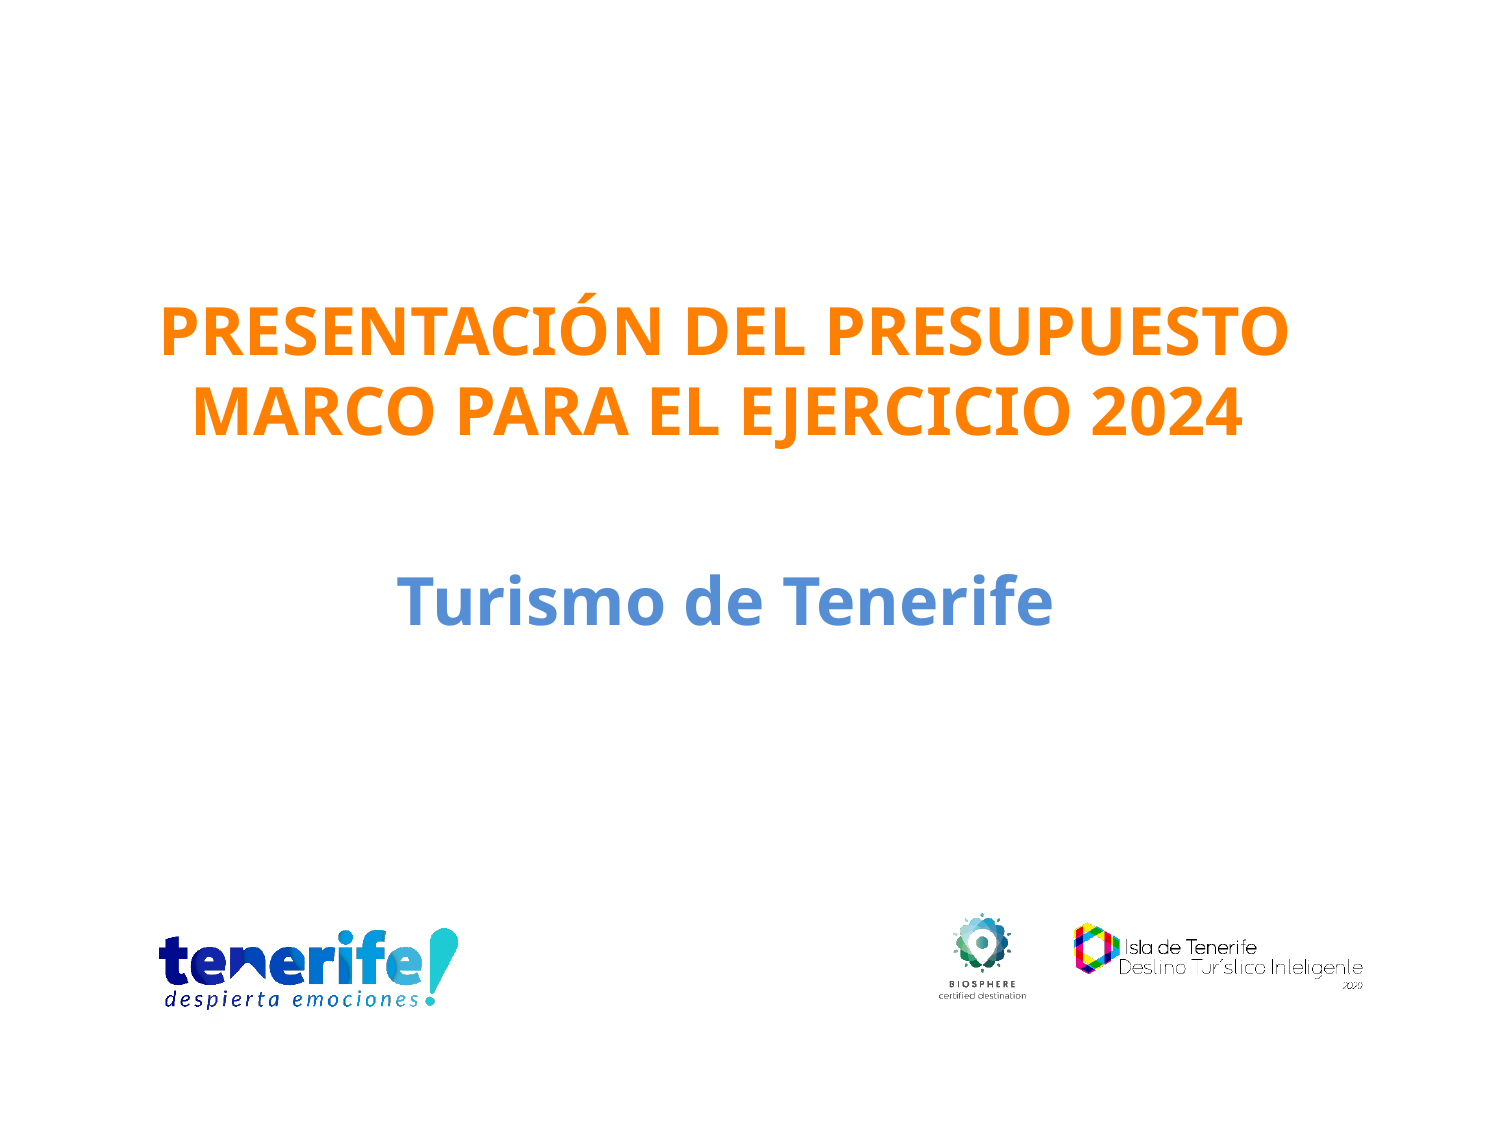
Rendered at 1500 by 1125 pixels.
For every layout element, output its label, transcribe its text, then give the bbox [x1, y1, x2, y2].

picture [159, 928, 458, 1010]
picture [918, 904, 1046, 1010]
text_box PRESENTACIÓN DEL PRESUPUESTO MARCO PARA EL EJERCICIO 2024 Turismo de Tenerife [88, 281, 1364, 797]
picture [1074, 922, 1363, 992]
